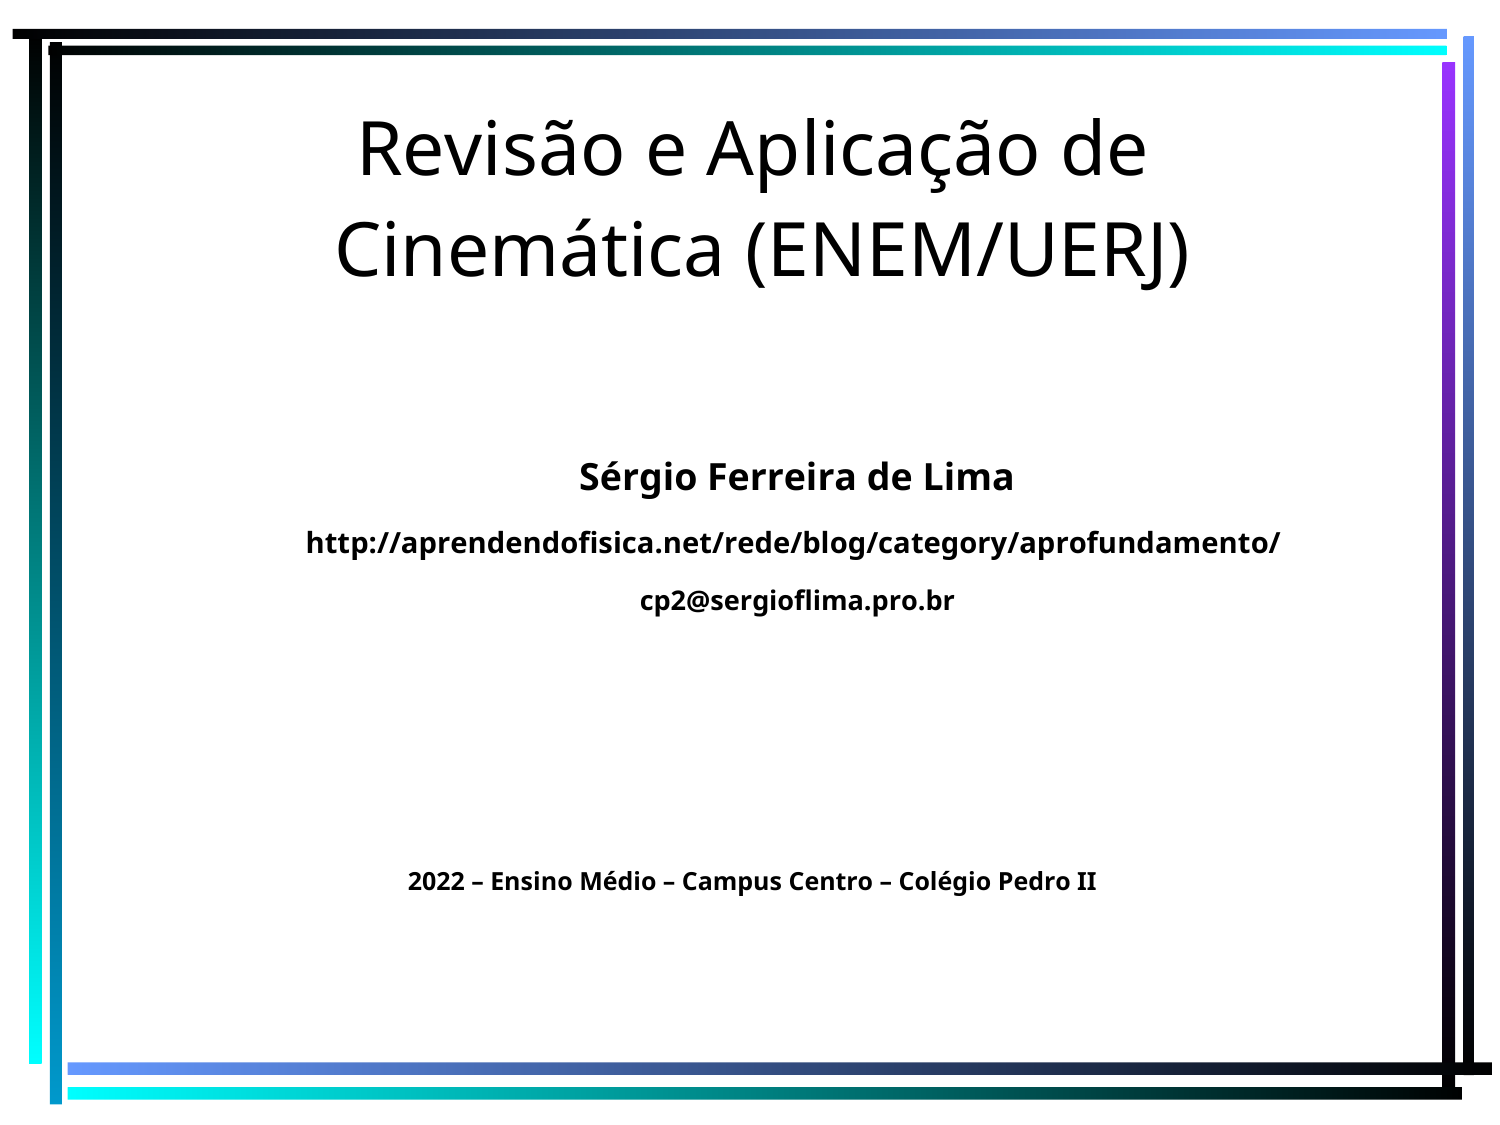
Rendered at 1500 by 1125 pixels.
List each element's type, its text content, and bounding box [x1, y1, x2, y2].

text_box 2022 – Ensino Médio – Campus Centro – Colégio Pedro II [88, 856, 1418, 916]
text_box Sérgio Ferreira de Lima http://aprendendofisica.net/rede/blog/category/aprofundamento/ cp2@sergioflima.pro.br [177, 442, 1418, 612]
title Revisão e Aplicação de Cinemática (ENEM/UERJ) [125, 87, 1401, 282]
